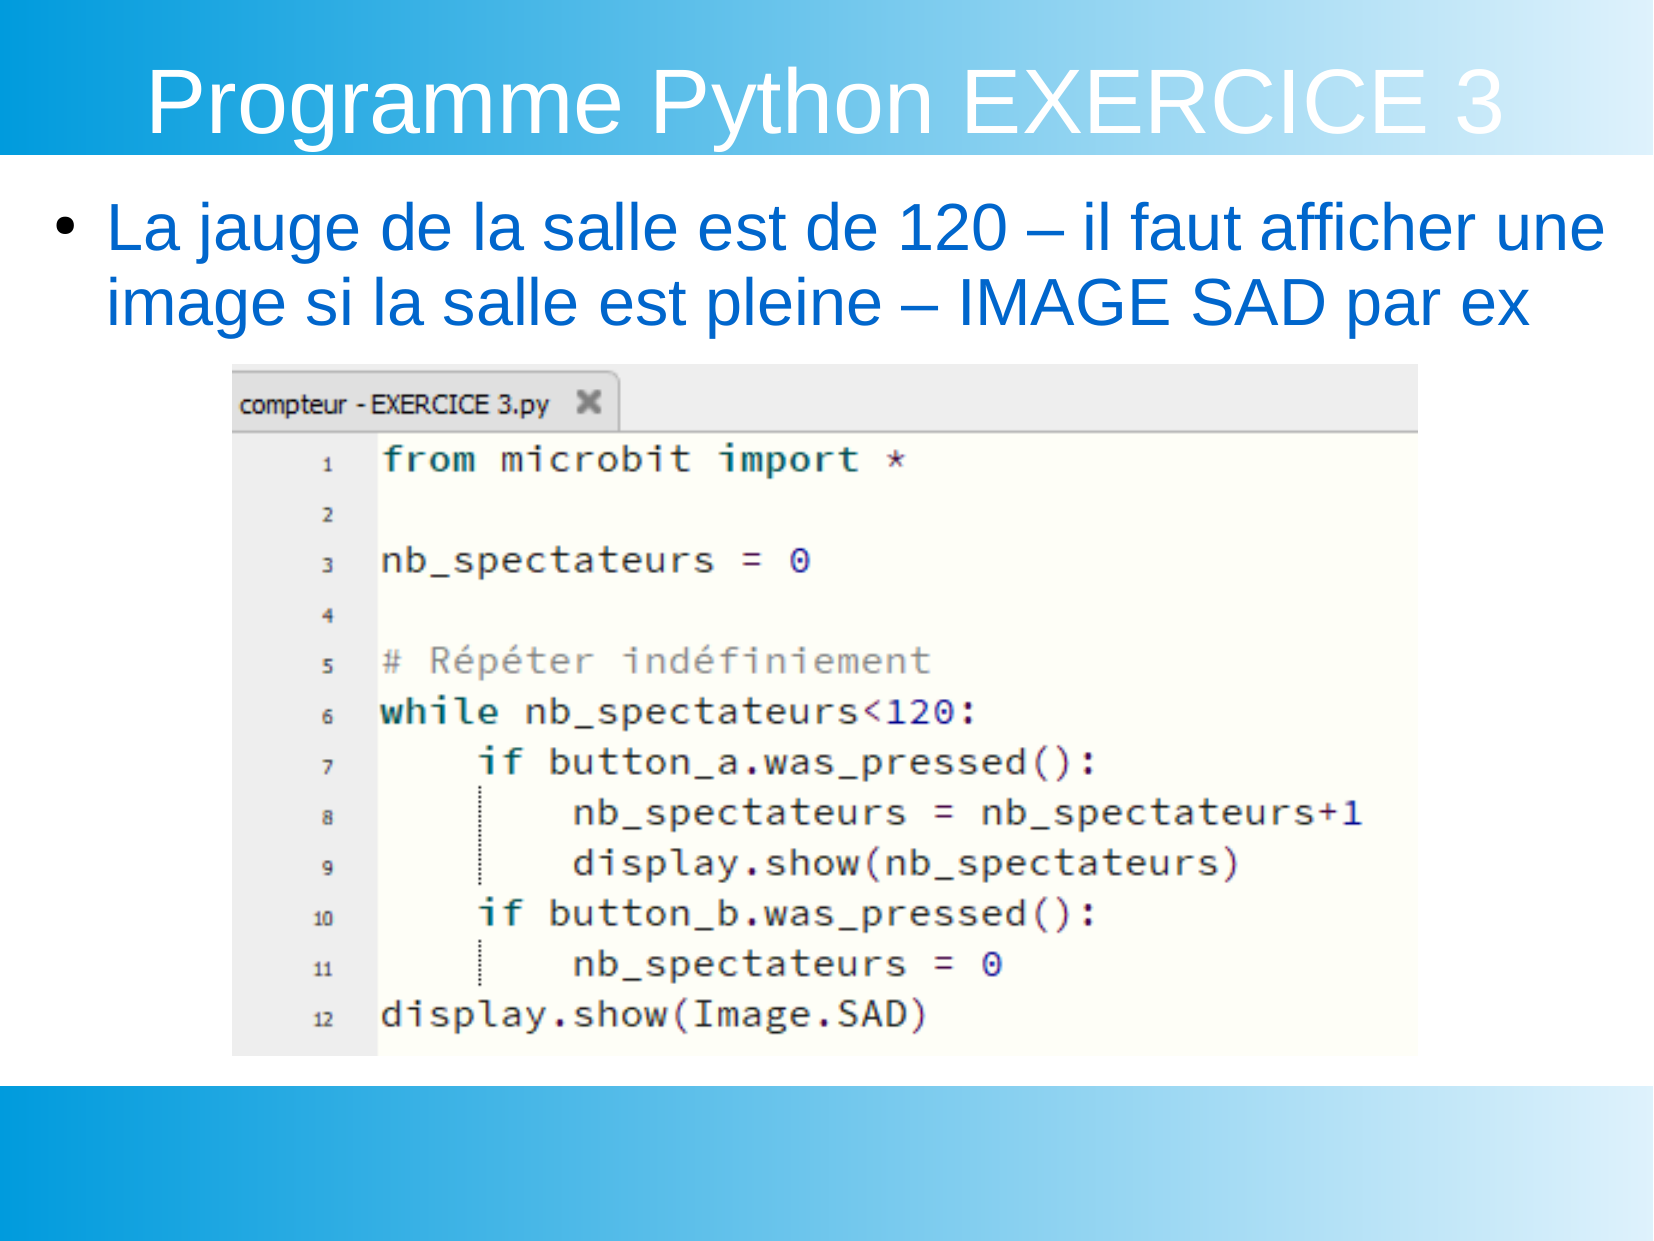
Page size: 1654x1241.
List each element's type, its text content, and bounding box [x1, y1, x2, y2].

picture [232, 364, 1418, 1056]
list La jauge de la salle est de 120 – il faut afficher une image si la salle est pleine – IMAGE SAD par ex [35, 190, 1619, 296]
title Programme Python EXERCICE 3 [82, 49, 1571, 155]
